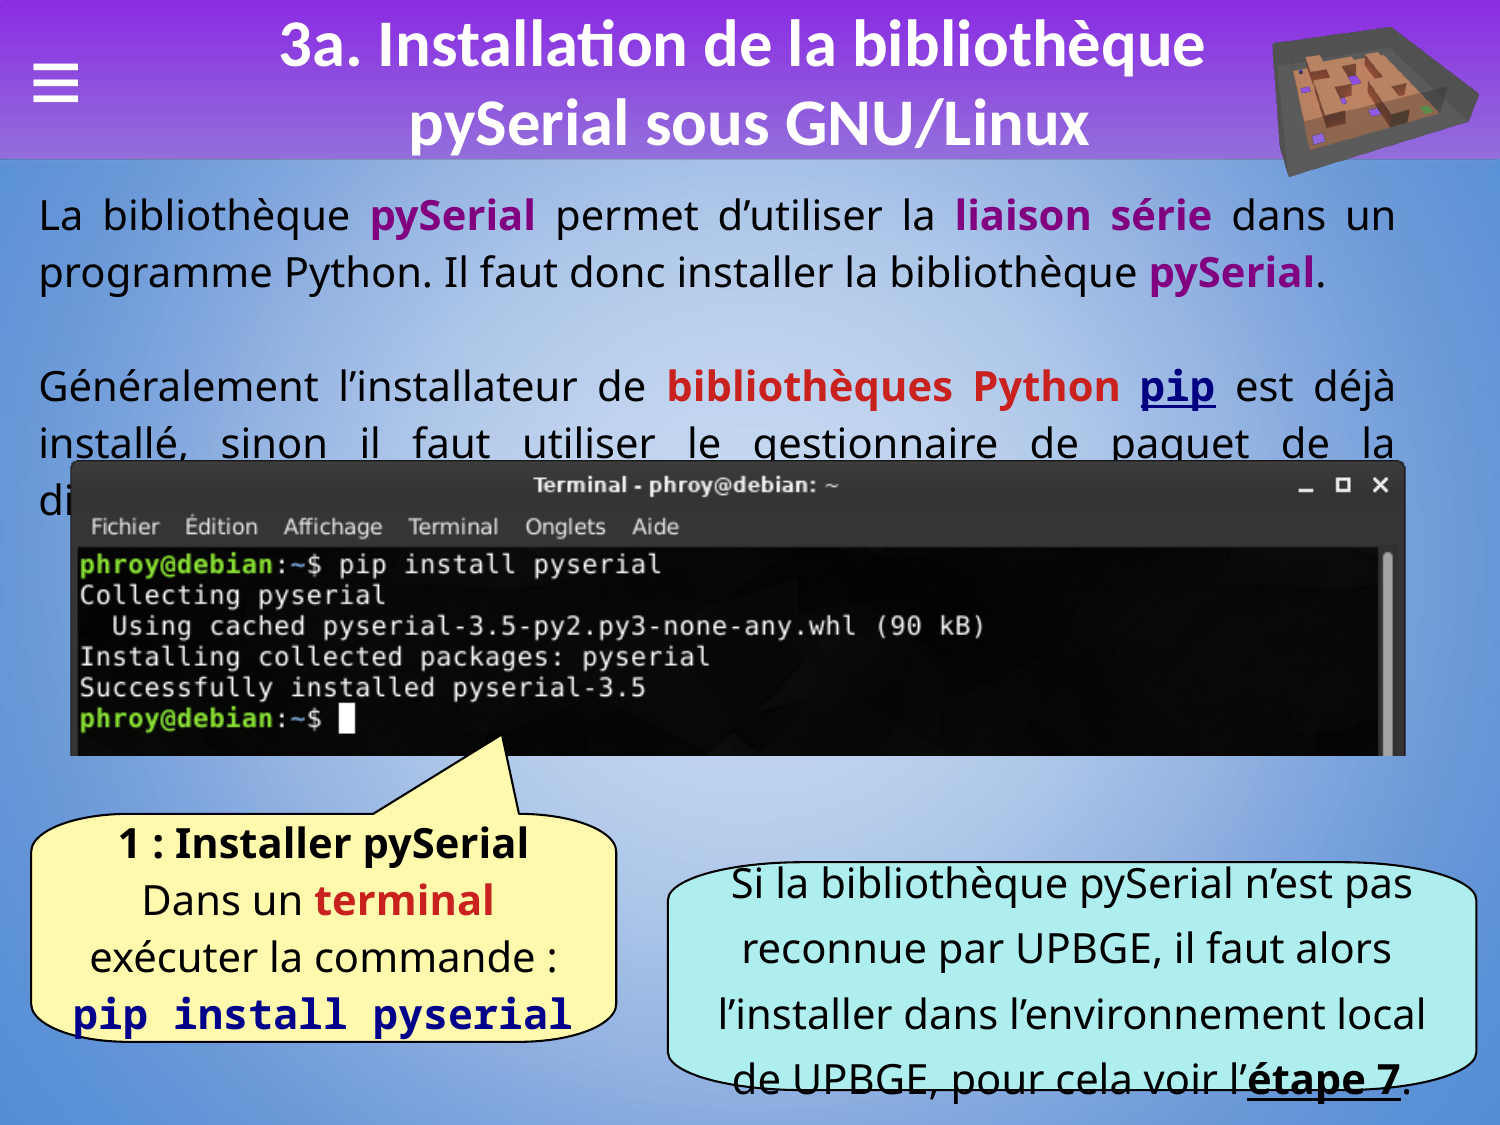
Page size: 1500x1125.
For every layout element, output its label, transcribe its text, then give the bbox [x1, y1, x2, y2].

picture [0, 27, 1500, 1125]
text_box ≡ [14, 23, 101, 141]
text_box La bibliothèque pySerial permet d’utiliser la liaison série dans un programme Python. Il faut donc installer la bibliothèque pySerial. Généralement l’installateur de bibliothèques Python pip est déjà installé, sinon il faut utiliser le gestionnaire de paquet de la distribution pour l’installer. [23, 178, 1412, 445]
text_box 1 : Installer pySerial Dans un terminal exécuter la commande : pip install pyserial [31, 734, 617, 1042]
text_box Si la bibliothèque pySerial n’est pas reconnue par UPBGE, il faut alors l’installer dans l’environnement local de UPBGE, pour cela voir l’étape 7. [667, 862, 1477, 1091]
text_box 3a. Installation de la bibliothèque pySerial sous GNU/Linux [0, 0, 1500, 159]
